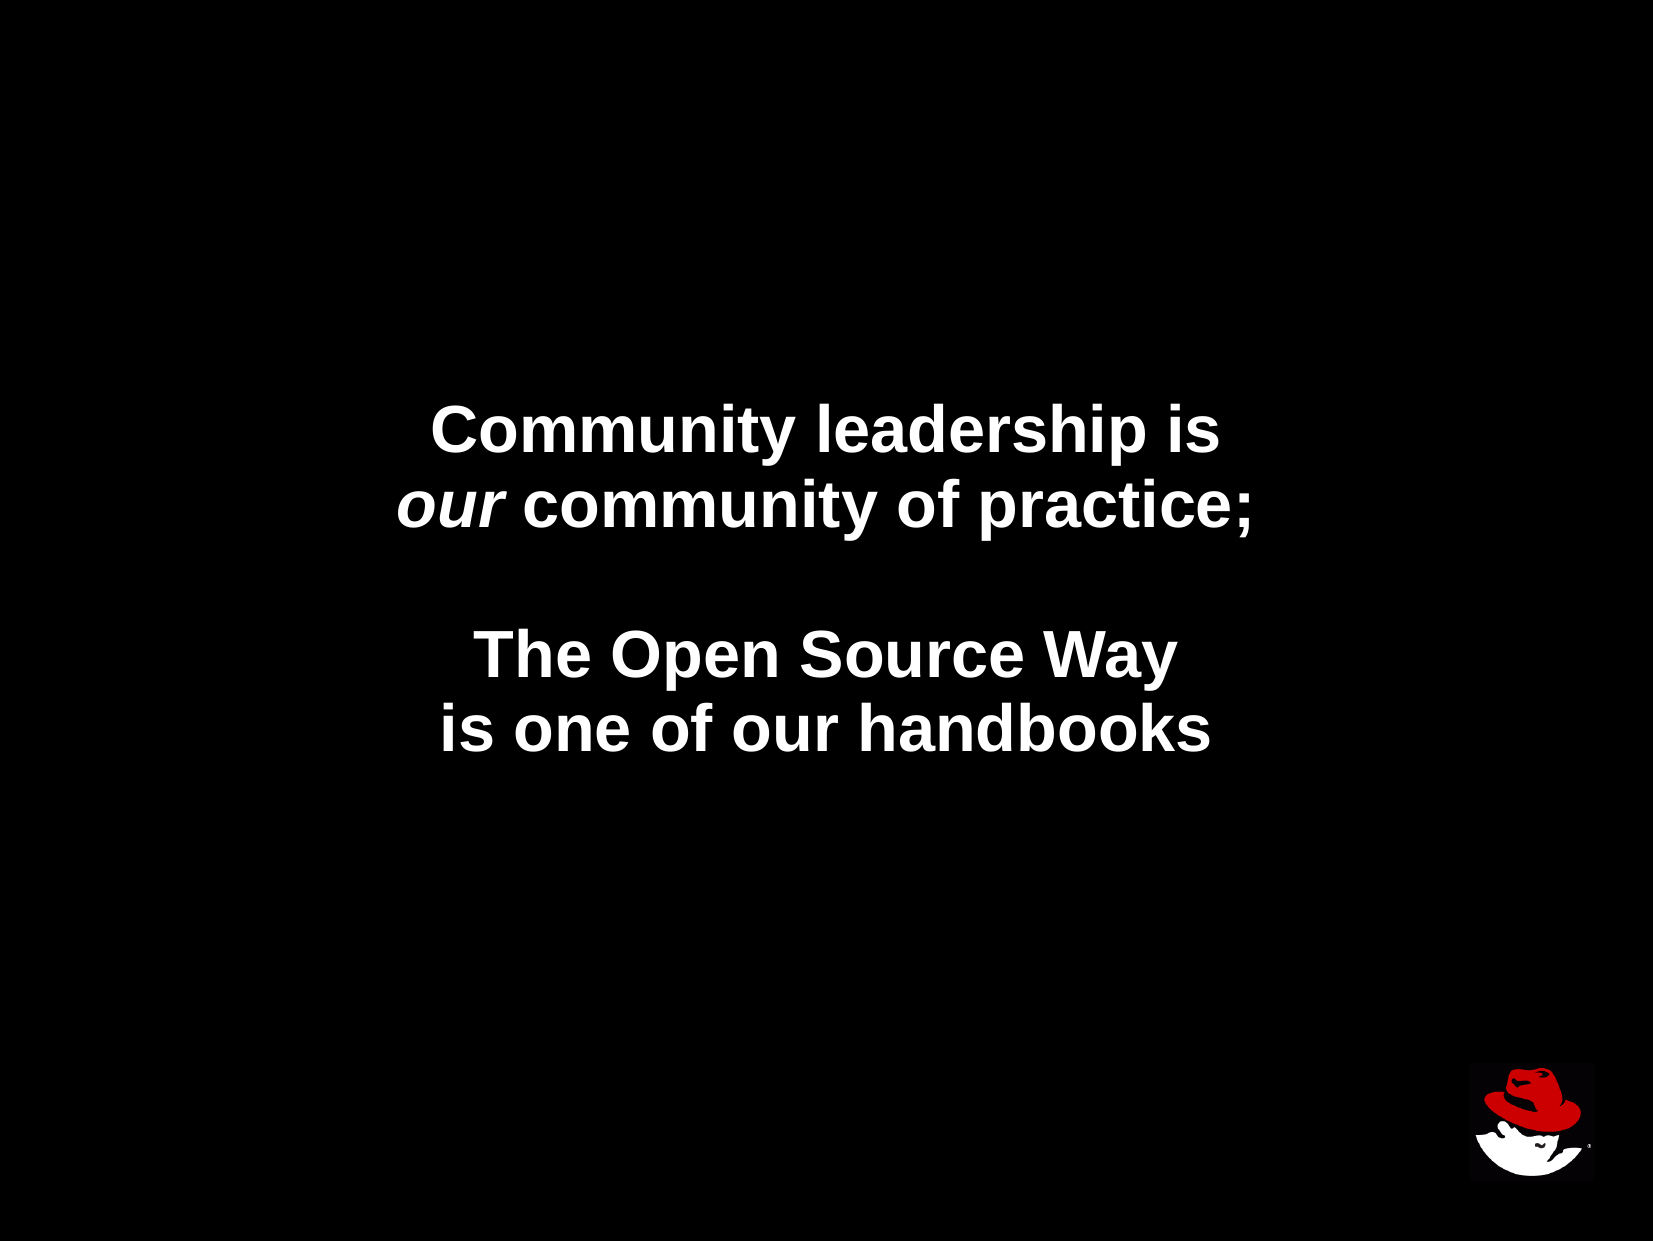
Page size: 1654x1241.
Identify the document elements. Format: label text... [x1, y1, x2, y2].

picture [1470, 1063, 1594, 1182]
subtitle Community leadership is our community of practice; The Open Source Way is one of our handbooks [82, 49, 1571, 1109]
